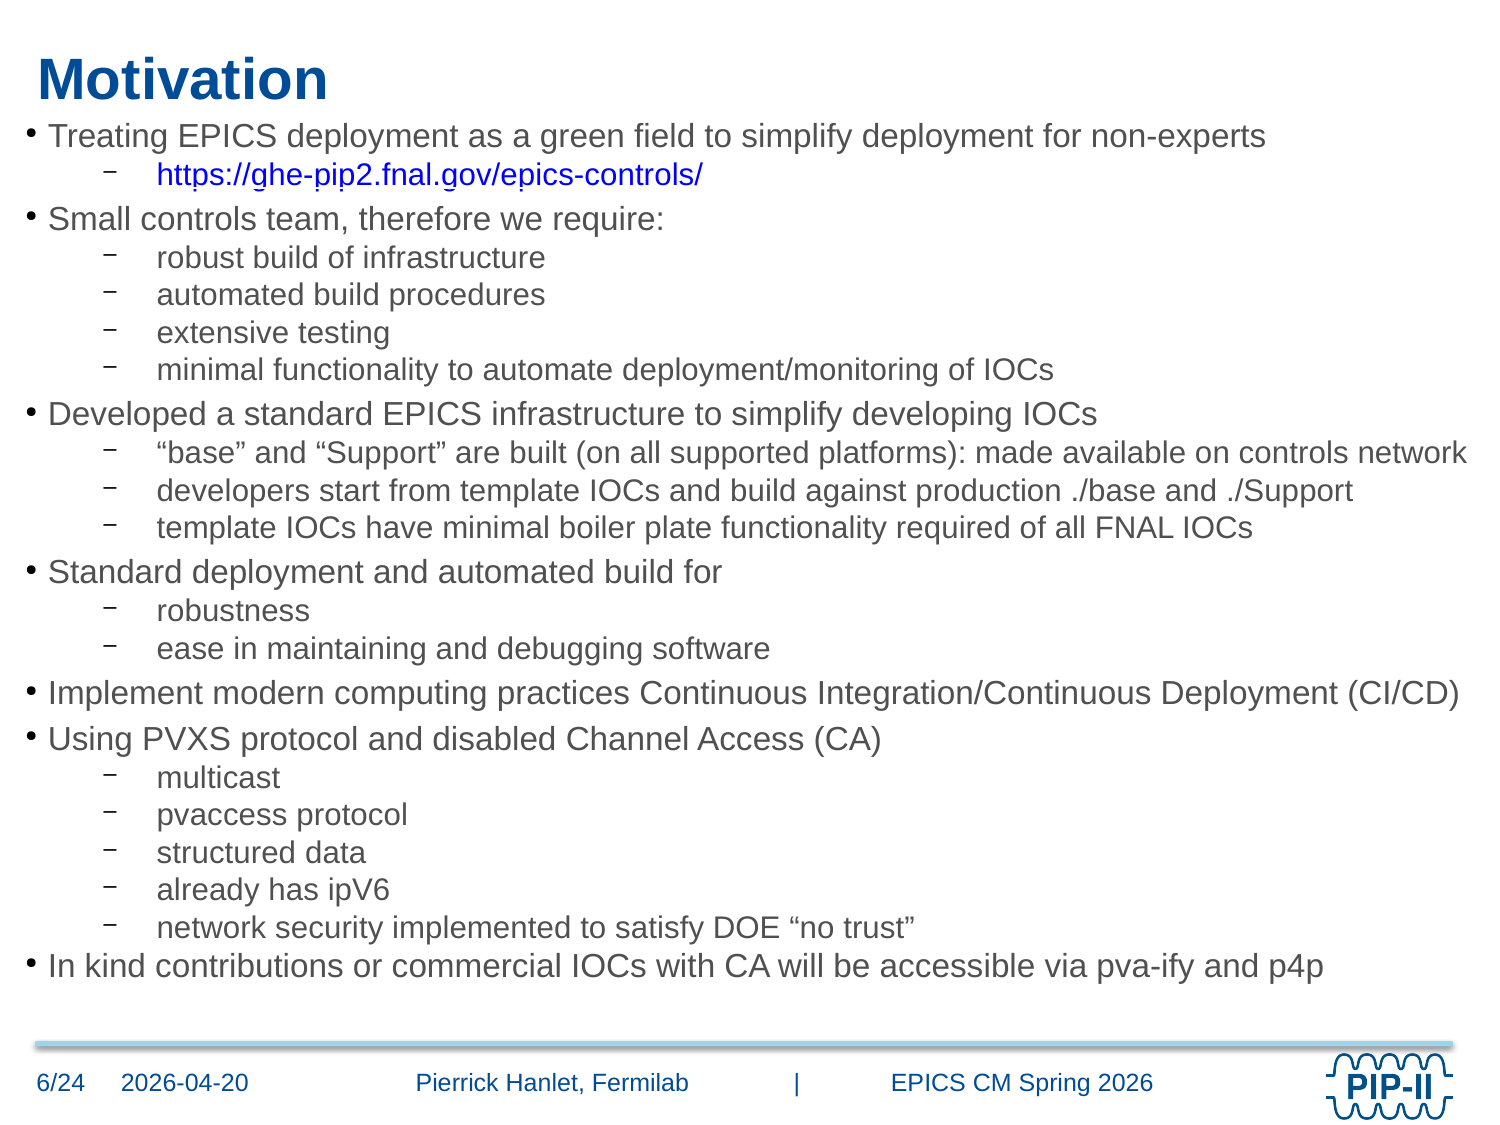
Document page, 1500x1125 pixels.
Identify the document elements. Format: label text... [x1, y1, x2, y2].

footer Pierrick Hanlet, Fermilab | EPICS CM Spring 2026 [293, 1066, 1279, 1107]
title Motivation [37, 41, 1463, 112]
picture [1326, 1053, 1453, 1120]
slide_number 2026-04-20 [120, 1066, 276, 1107]
list Treating EPICS deployment as a green field to simplify deployment for non-experts https://ghe-pip2.fnal.gov/epics-controls/ Small controls team, therefore we require: robust build of infrastructure automated build procedures extensive testing minimal functionality to automate deployment/monitoring of IOCs Developed a standard EPICS infrastructure to simplify developing IOCs “base” and “Support” are built (on all supported platforms): made available on controls network developers start from template IOCs and build against production ./base and ./Support template IOCs have minimal boiler plate functionality required of all FNAL IOCs Standard deployment and automated build for robustness ease in maintaining and debugging software Implement modern computing practices Continuous Integration/Continuous Deployment (CI/CD) Using PVXS protocol and disabled Channel Access (CA) multicast pvaccess protocol structured data already has ipV6 network security implemented to satisfy DOE “no trust” In kind contributions or commercial IOCs with CA will be accessible via pva-ify and p4p [15, 113, 1486, 1021]
slide_number <number>/24 [36, 1066, 105, 1106]
